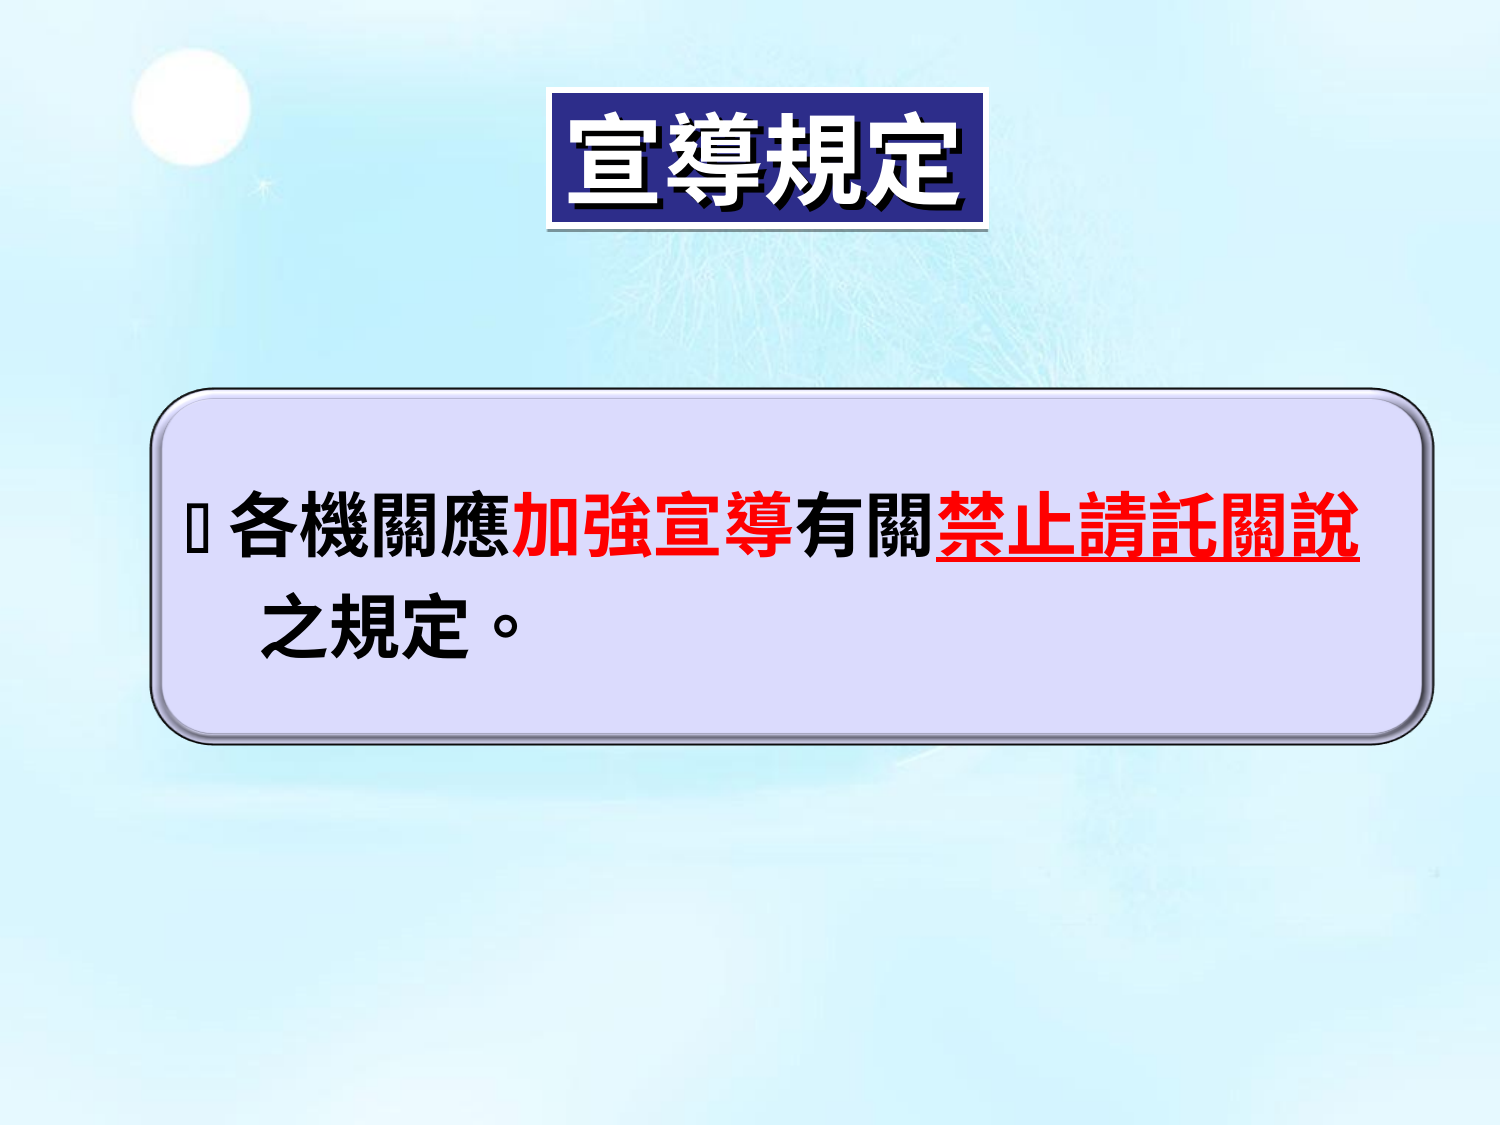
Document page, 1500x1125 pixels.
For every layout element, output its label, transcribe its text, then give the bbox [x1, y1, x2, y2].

text_box 宣導規定 [549, 90, 987, 226]
picture [0, 0, 1500, 1125]
text_box 各機關應加強宣導有關禁止請託關說之規定。 [171, 456, 1412, 676]
